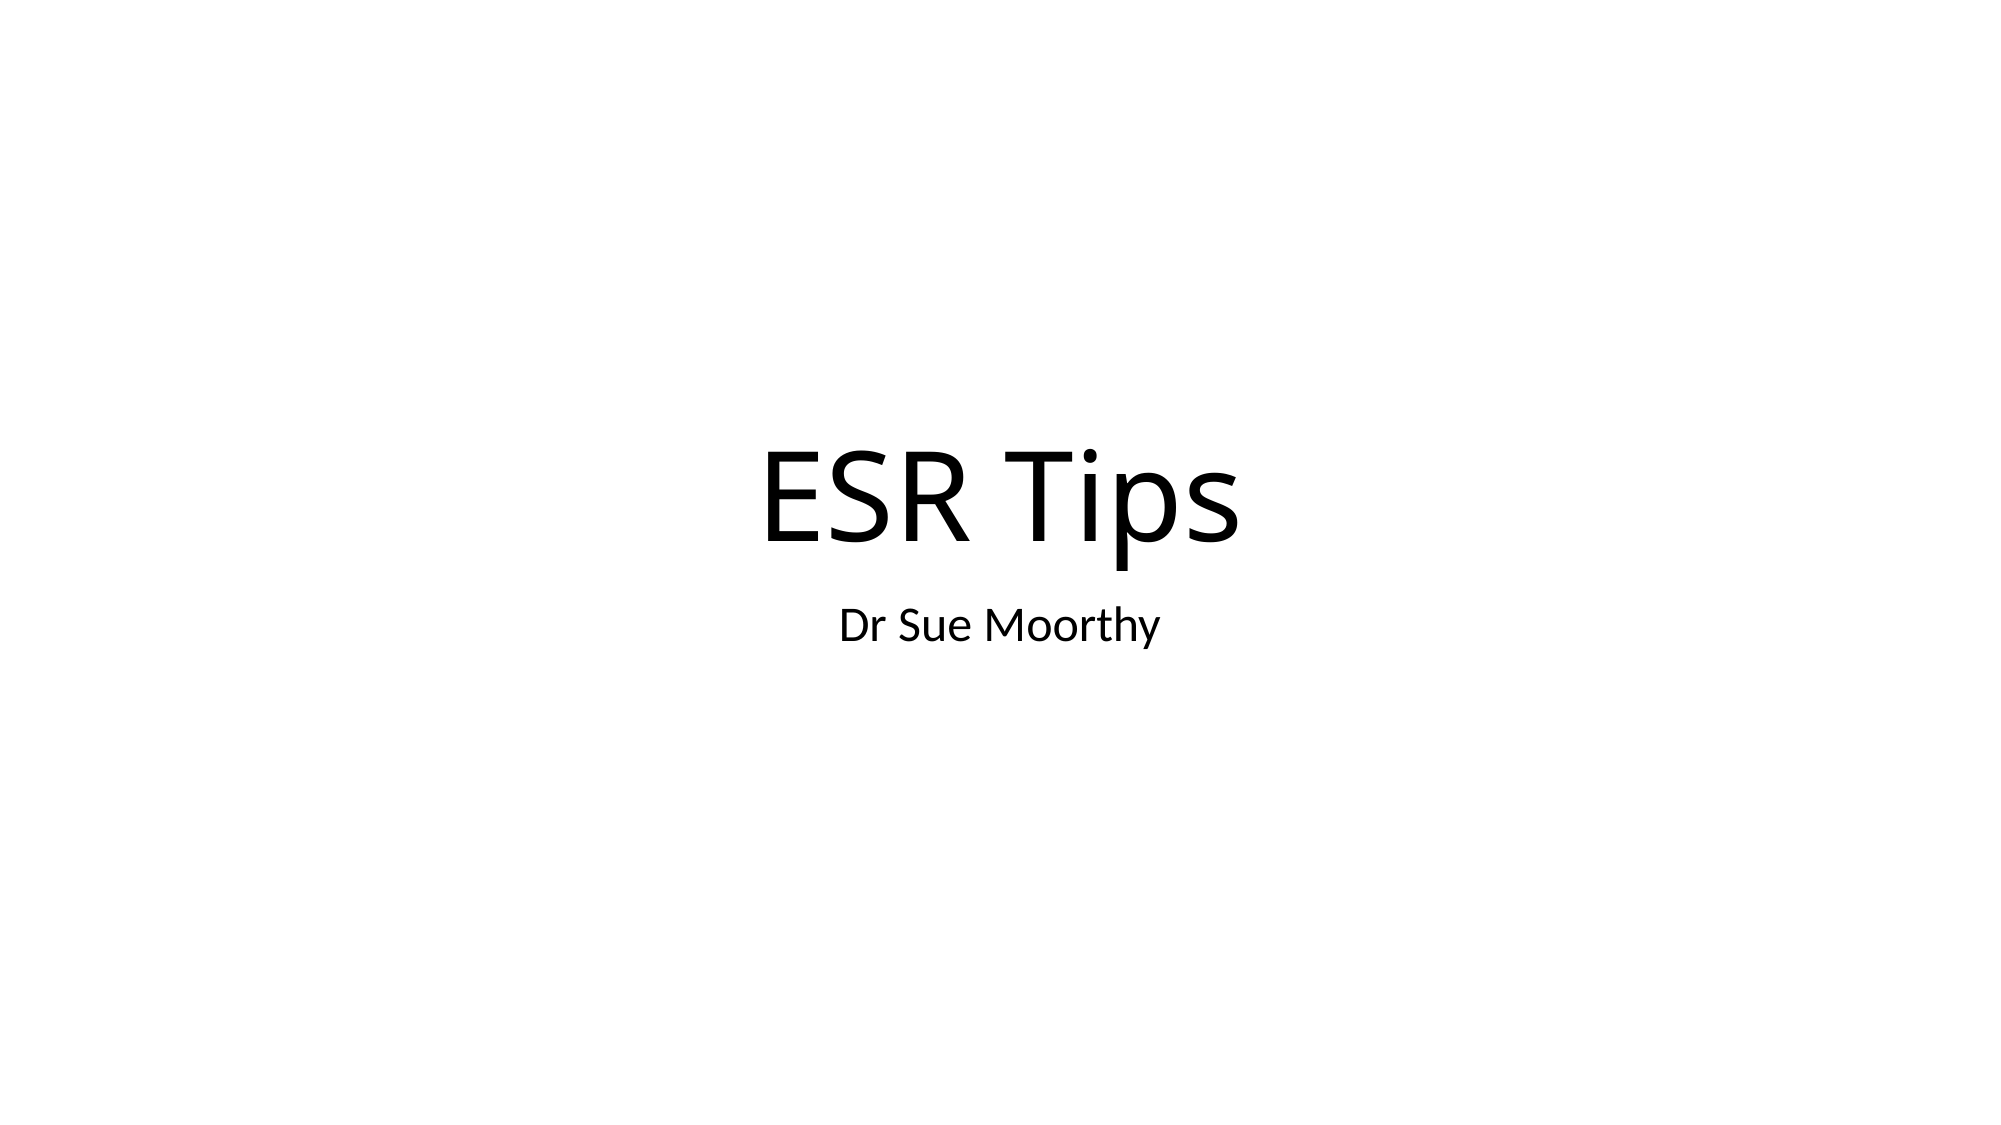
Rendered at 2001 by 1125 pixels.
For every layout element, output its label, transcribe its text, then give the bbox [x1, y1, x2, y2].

subtitle Dr Sue Moorthy [249, 590, 1750, 863]
title ESR Tips [249, 184, 1750, 576]
